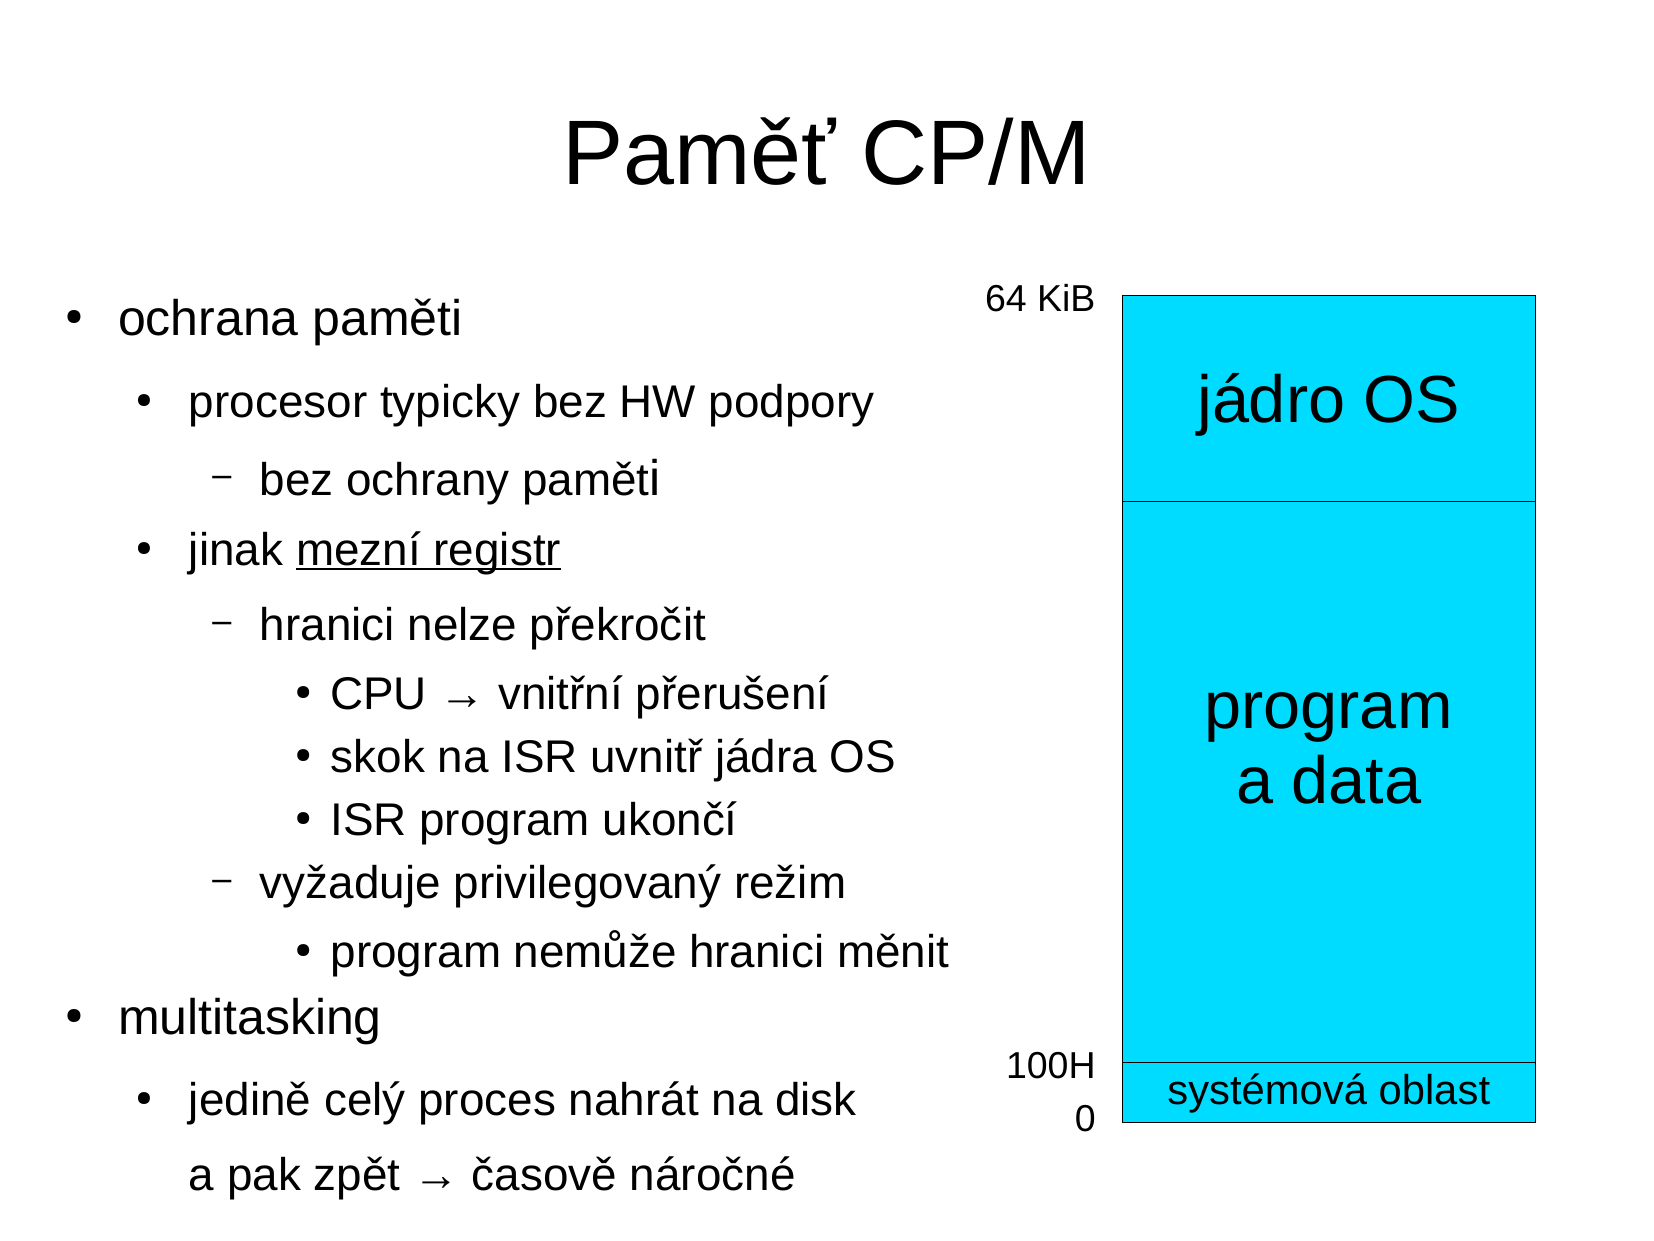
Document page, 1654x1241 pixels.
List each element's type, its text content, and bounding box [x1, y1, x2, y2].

text_box systémová oblast [1151, 1058, 1506, 1121]
text_box [1122, 502, 1536, 1062]
text_box jádro OS [1181, 354, 1477, 444]
text_box program a data [1181, 660, 1477, 826]
title Paměť CP/M [82, 49, 1571, 257]
text_box [1122, 295, 1536, 501]
text_box 0 [992, 1095, 1111, 1148]
list ochrana paměti procesor typicky bez HW podpory bez ochrany paměti jinak mezní registr hranici nelze překročit CPU → vnitřní přerušení skok na ISR uvnitř jádra OS ISR program ukončí vyžaduje privilegovaný režim program nemůže hranici měnit multitasking jedině celý proces nahrát na disk a pak zpět → časově náročné [47, 290, 975, 1201]
text_box 100H [944, 1037, 1111, 1095]
text_box 64 KiB [944, 269, 1111, 327]
text_box [1122, 1063, 1536, 1123]
